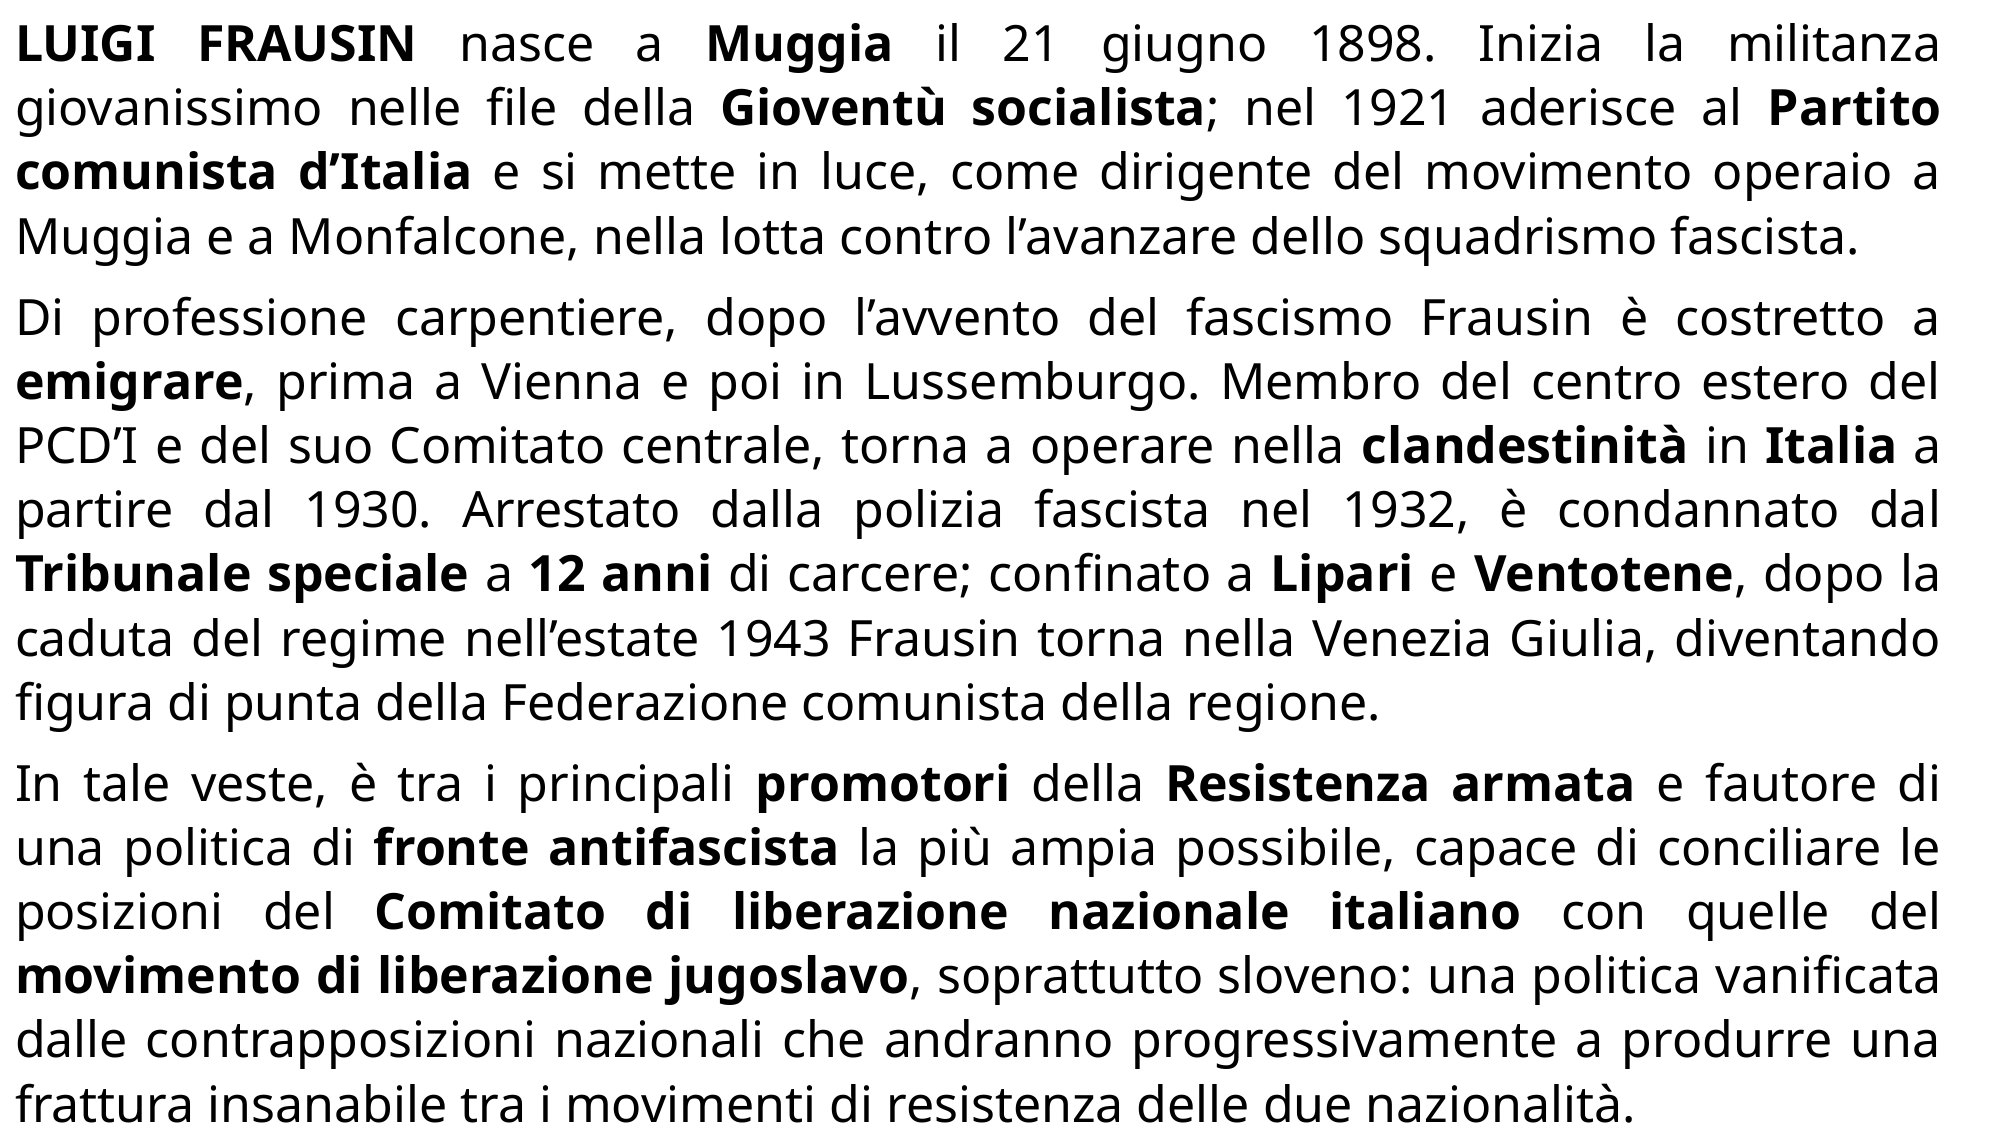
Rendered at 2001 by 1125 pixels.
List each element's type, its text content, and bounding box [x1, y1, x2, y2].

text_box LUIGI FRAUSIN nasce a Muggia il 21 giugno 1898. Inizia la militanza giovanissimo nelle file della Gioventù socialista; nel 1921 aderisce al Partito comunista d’Italia e si mette in luce, come dirigente del movimento operaio a Muggia e a Monfalcone, nella lotta contro l’avanzare dello squadrismo fascista. Di professione carpentiere, dopo l’avvento del fascismo Frausin è costretto a emigrare, prima a Vienna e poi in Lussemburgo. Membro del centro estero del PCD’I e del suo Comitato centrale, torna a operare nella clandestinità in Italia a partire dal 1930. Arrestato dalla polizia fascista nel 1932, è condannato dal Tribunale speciale a 12 anni di carcere; confinato a Lipari e Ventotene, dopo la caduta del regime nell’estate 1943 Frausin torna nella Venezia Giulia, diventando figura di punta della Federazione comunista della regione. In tale veste, è tra i principali promotori della Resistenza armata e fautore di una politica di fronte antifascista la più ampia possibile, capace di conciliare le posizioni del Comitato di liberazione nazionale italiano con quelle del movimento di liberazione jugoslavo, soprattutto sloveno: una politica vanificata dalle contrapposizioni nazionali che andranno progressivamente a produrre una frattura insanabile tra i movimenti di resistenza delle due nazionalità. [0, 0, 1957, 1125]
